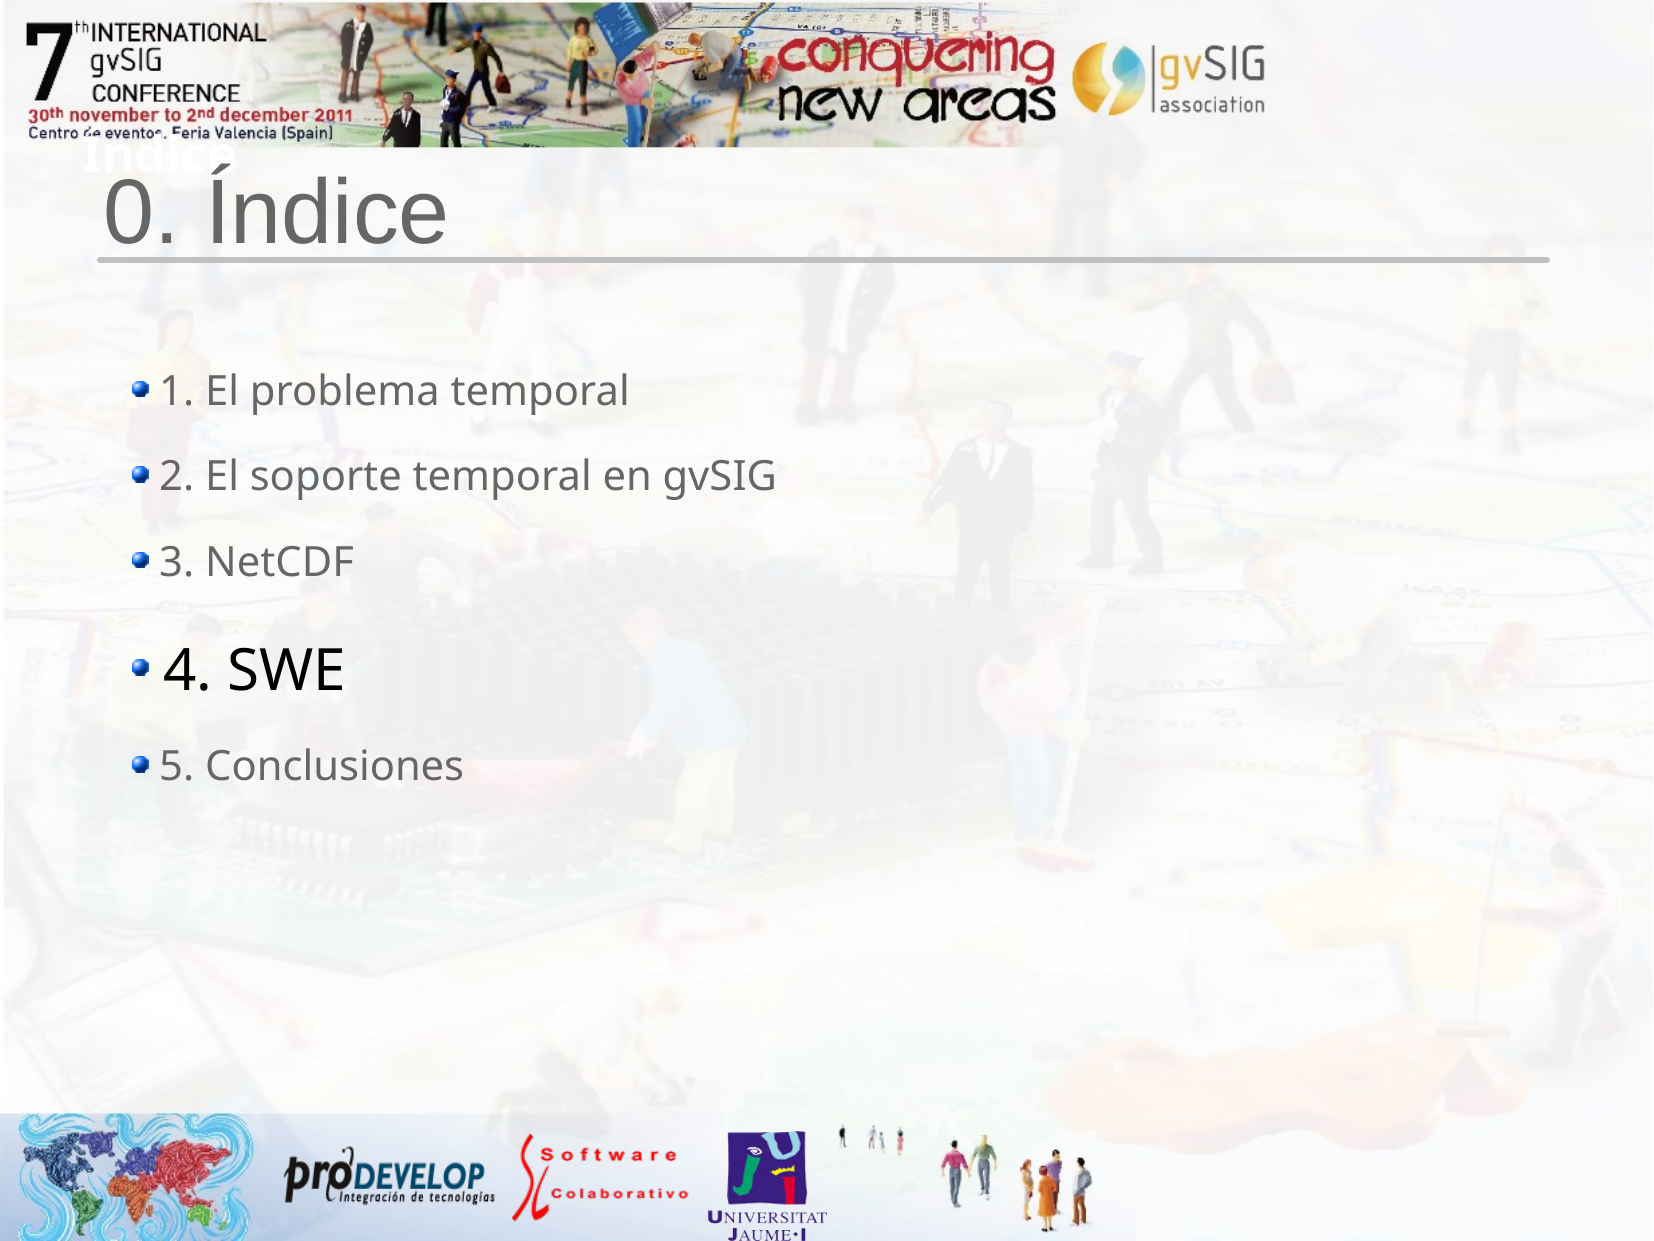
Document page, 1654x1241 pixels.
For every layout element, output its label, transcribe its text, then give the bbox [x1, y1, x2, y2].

list [82, 290, 1571, 1109]
picture [0, 0, 1654, 1241]
title Índice [82, 49, 1571, 257]
text_box 0. Índice [88, 153, 466, 271]
